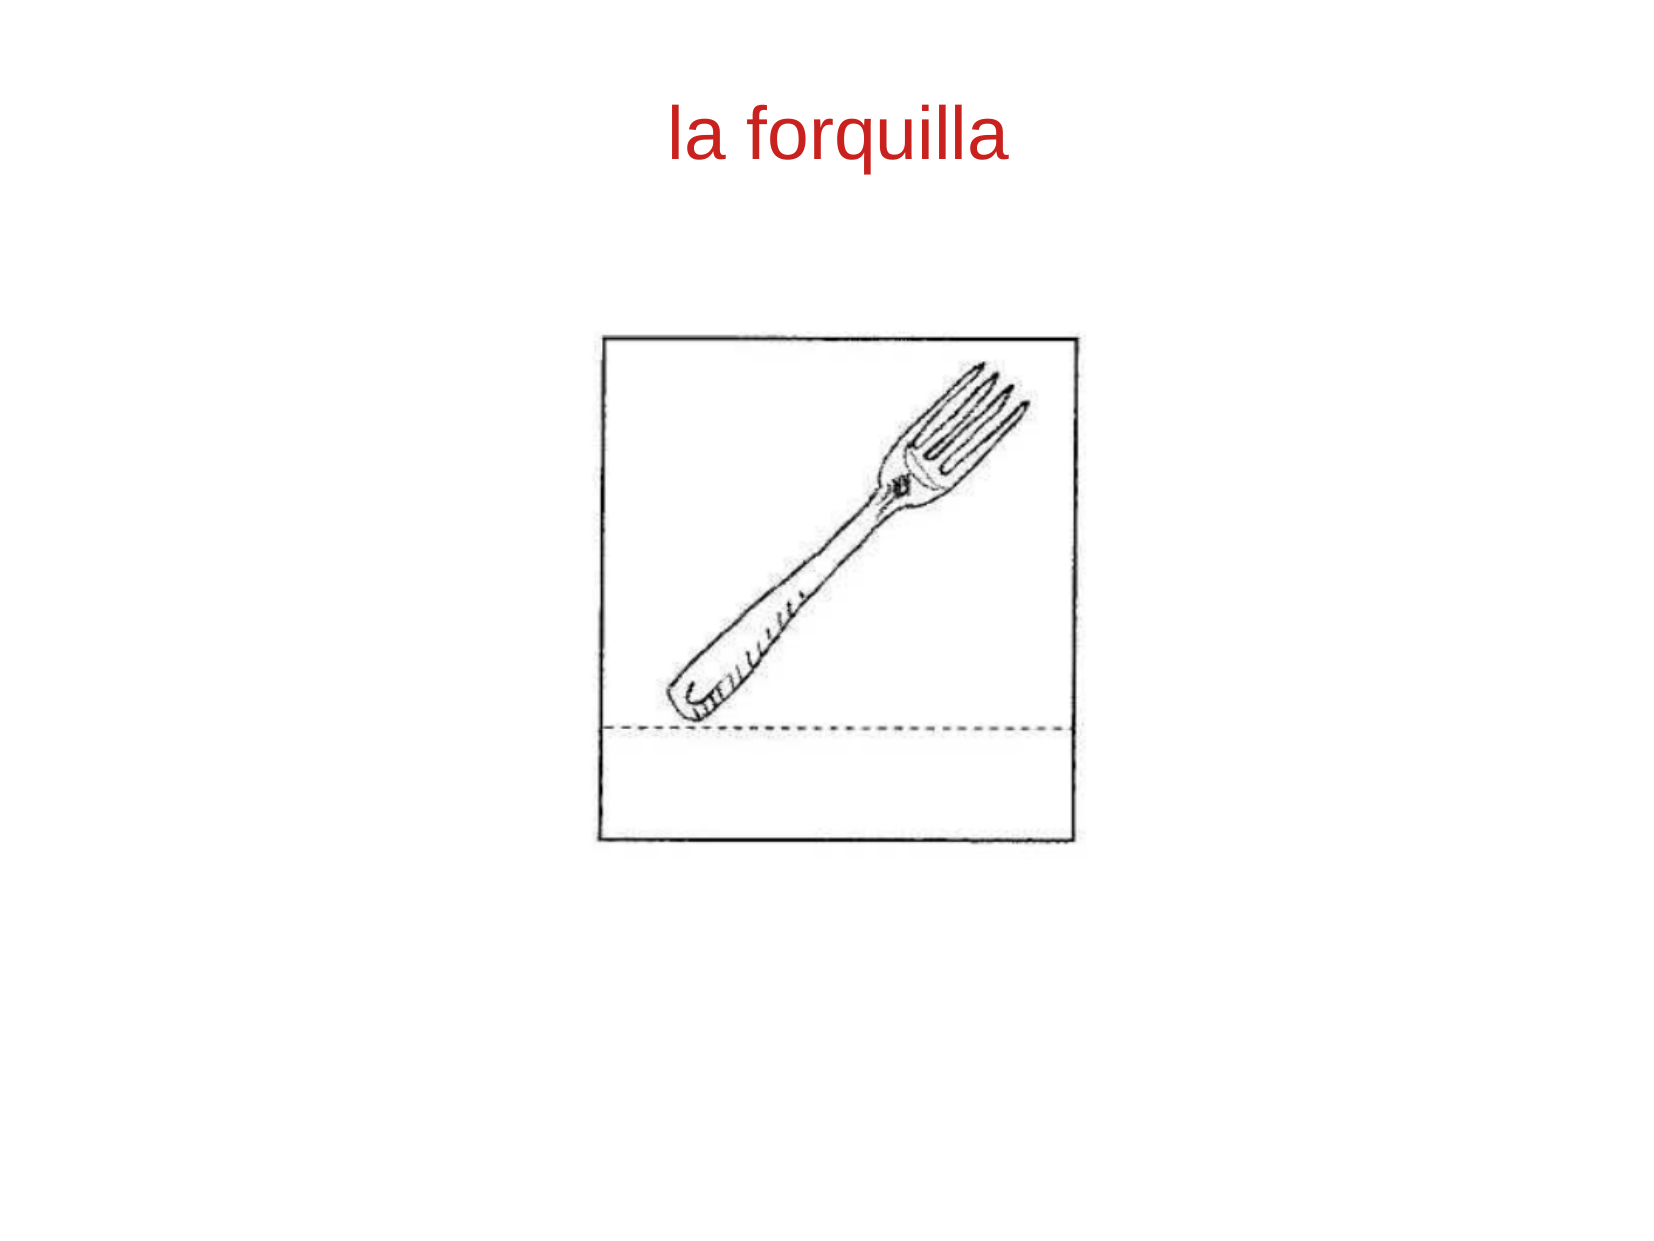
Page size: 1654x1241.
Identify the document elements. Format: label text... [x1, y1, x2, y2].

picture [581, 291, 1094, 873]
text_box la forquilla [389, 58, 1288, 201]
